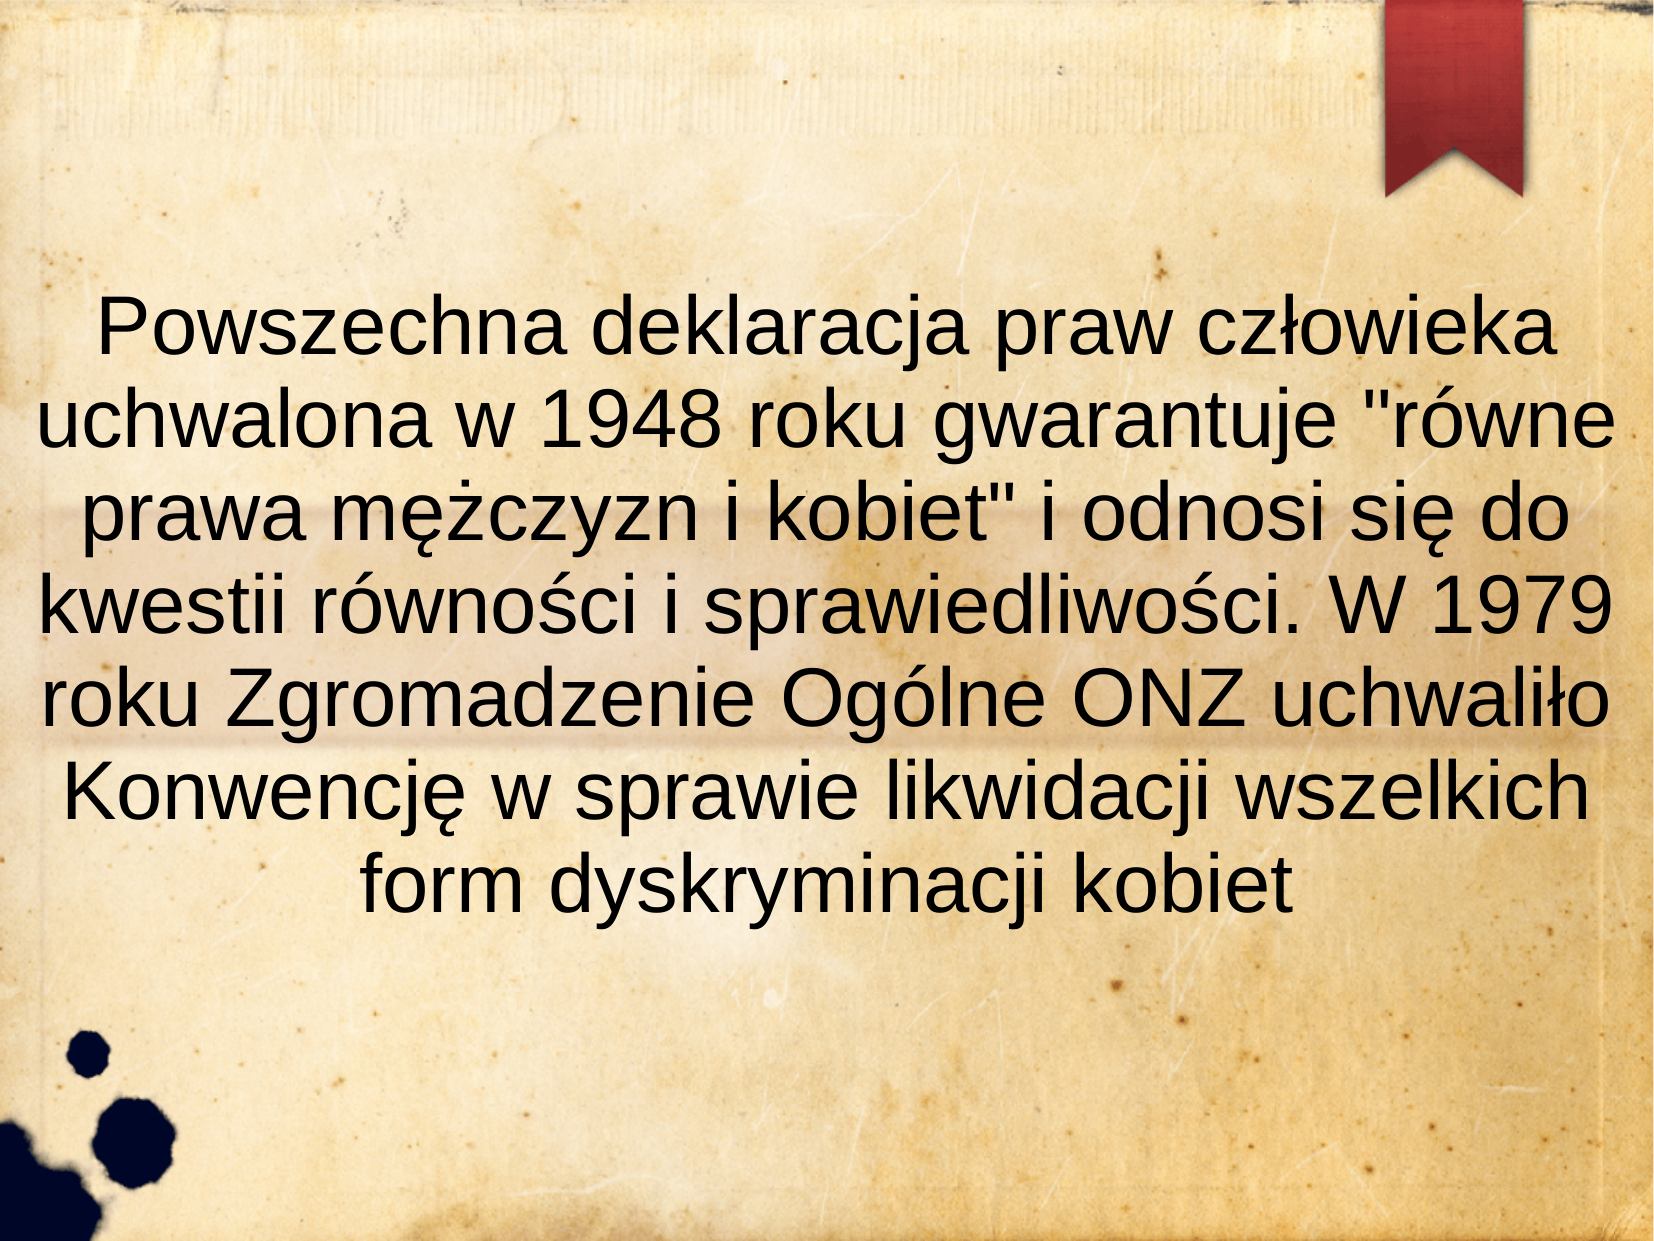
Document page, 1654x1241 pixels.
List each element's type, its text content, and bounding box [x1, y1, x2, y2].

picture [0, 0, 1654, 1241]
text_box Powszechna deklaracja praw człowieka uchwalona w 1948 roku gwarantuje "równe prawa mężczyzn i kobiet" i odnosi się do kwestii równości i sprawiedliwości. W 1979 roku Zgromadzenie Ogólne ONZ uchwaliło Konwencję w sprawie likwidacji wszelkich form dyskryminacji kobiet [6, 271, 1647, 938]
